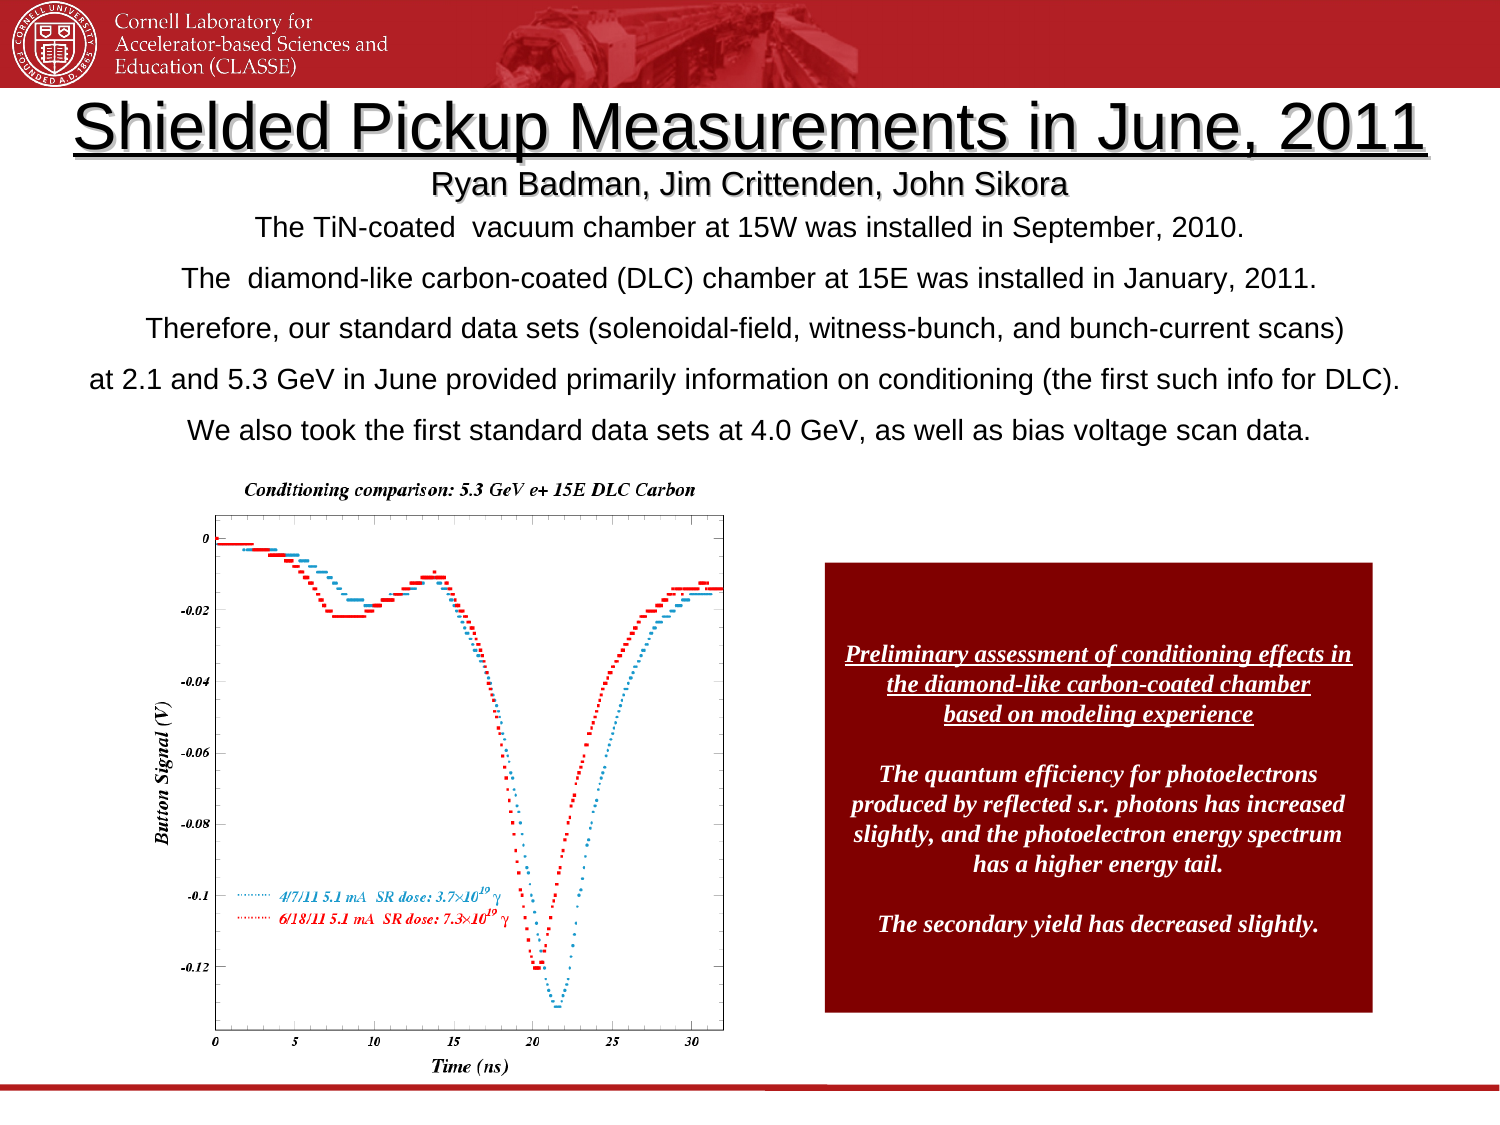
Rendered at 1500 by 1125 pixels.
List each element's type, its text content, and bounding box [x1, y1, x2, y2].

picture [0, 0, 1065, 88]
text_box The TiN-coated vacuum chamber at 15W was installed in September, 2010. The diamond-like carbon-coated (DLC) chamber at 15E was installed in January, 2011. Therefore, our standard data sets (solenoidal-field, witness-bunch, and bunch-current scans) at 2.1 and 5.3 GeV in June provided primarily information on conditioning (the first such info for DLC). We also took the first standard data sets at 4.0 GeV, as well as bias voltage scan data. [0, 210, 1500, 446]
text_box Preliminary assessment of conditioning effects in the diamond-like carbon-coated chamber based on modeling experience The quantum efficiency for photoelectrons produced by reflected s.r. photons has increased slightly, and the photoelectron energy spectrum has a higher energy tail. The secondary yield has decreased slightly. [824, 562, 1373, 1013]
text_box Shielded Pickup Measurements in June, 2011 Ryan Badman, Jim Crittenden, John Sikora [0, 90, 1500, 196]
picture [150, 479, 729, 1081]
